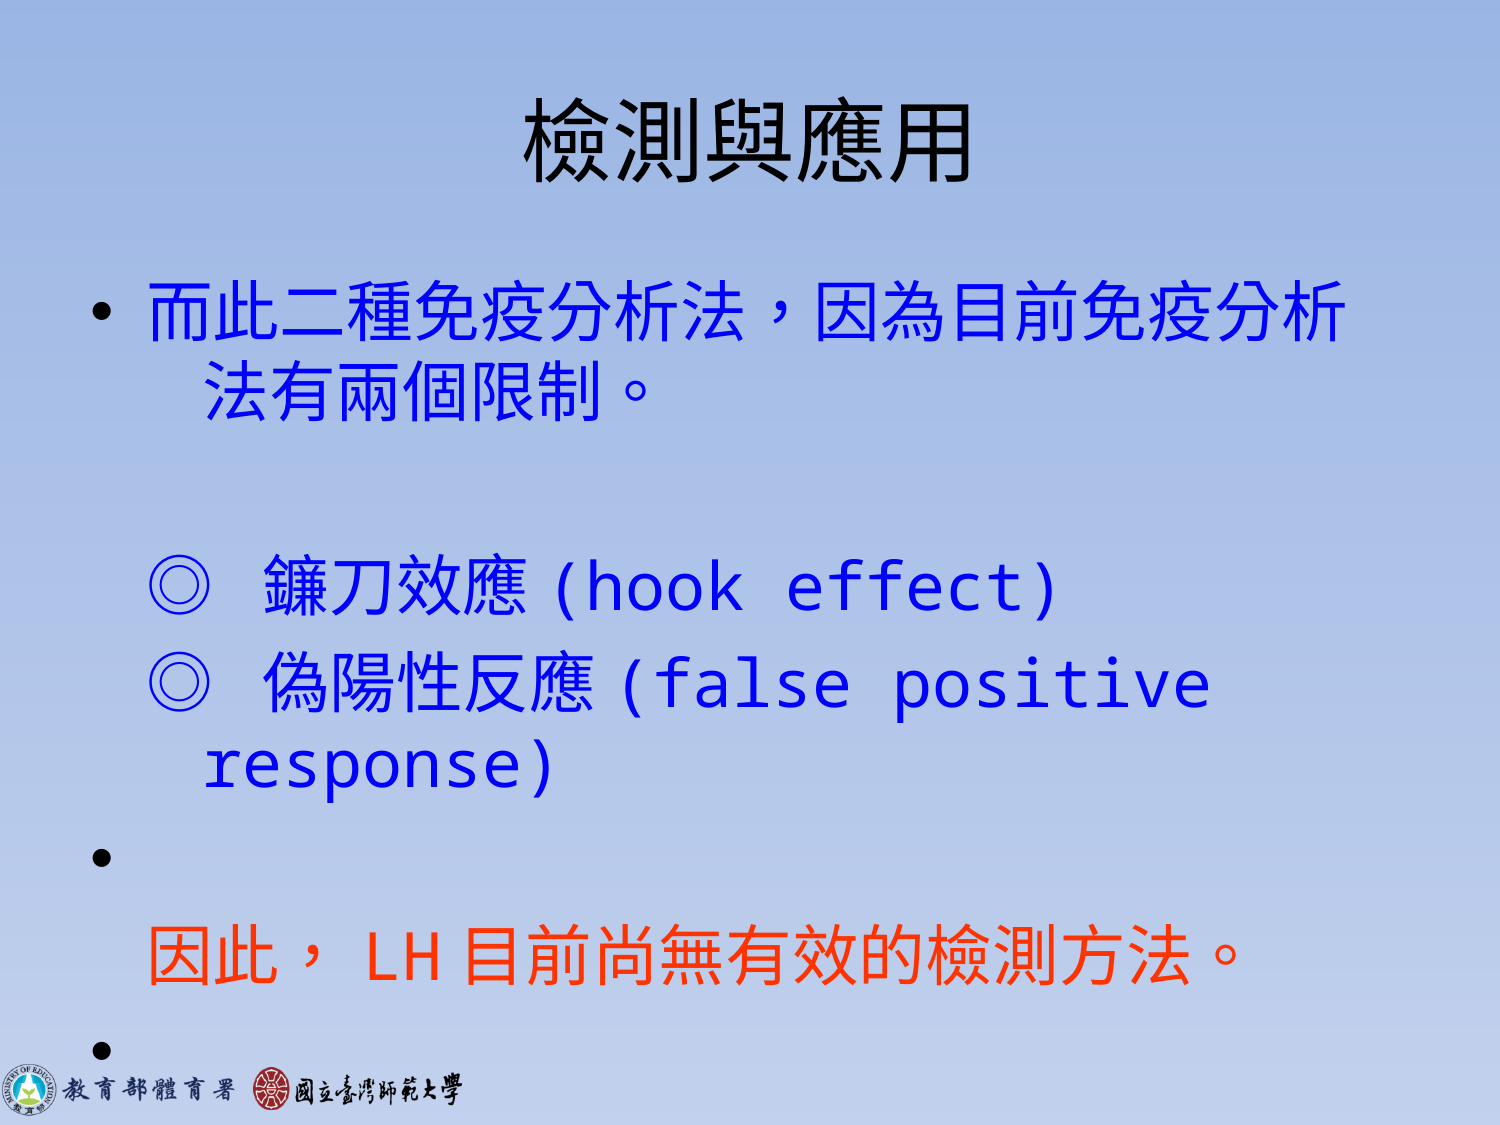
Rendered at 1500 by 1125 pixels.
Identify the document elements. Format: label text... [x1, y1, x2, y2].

title 檢測與應用 [75, 45, 1426, 233]
list 而此二種免疫分析法，因為目前免疫分析法有兩個限制。 ◎ 鐮刀效應(hook effect) ◎ 偽陽性反應(false positive response) 因此，LH目前尚無有效的檢測方法。 [75, 262, 1426, 1005]
